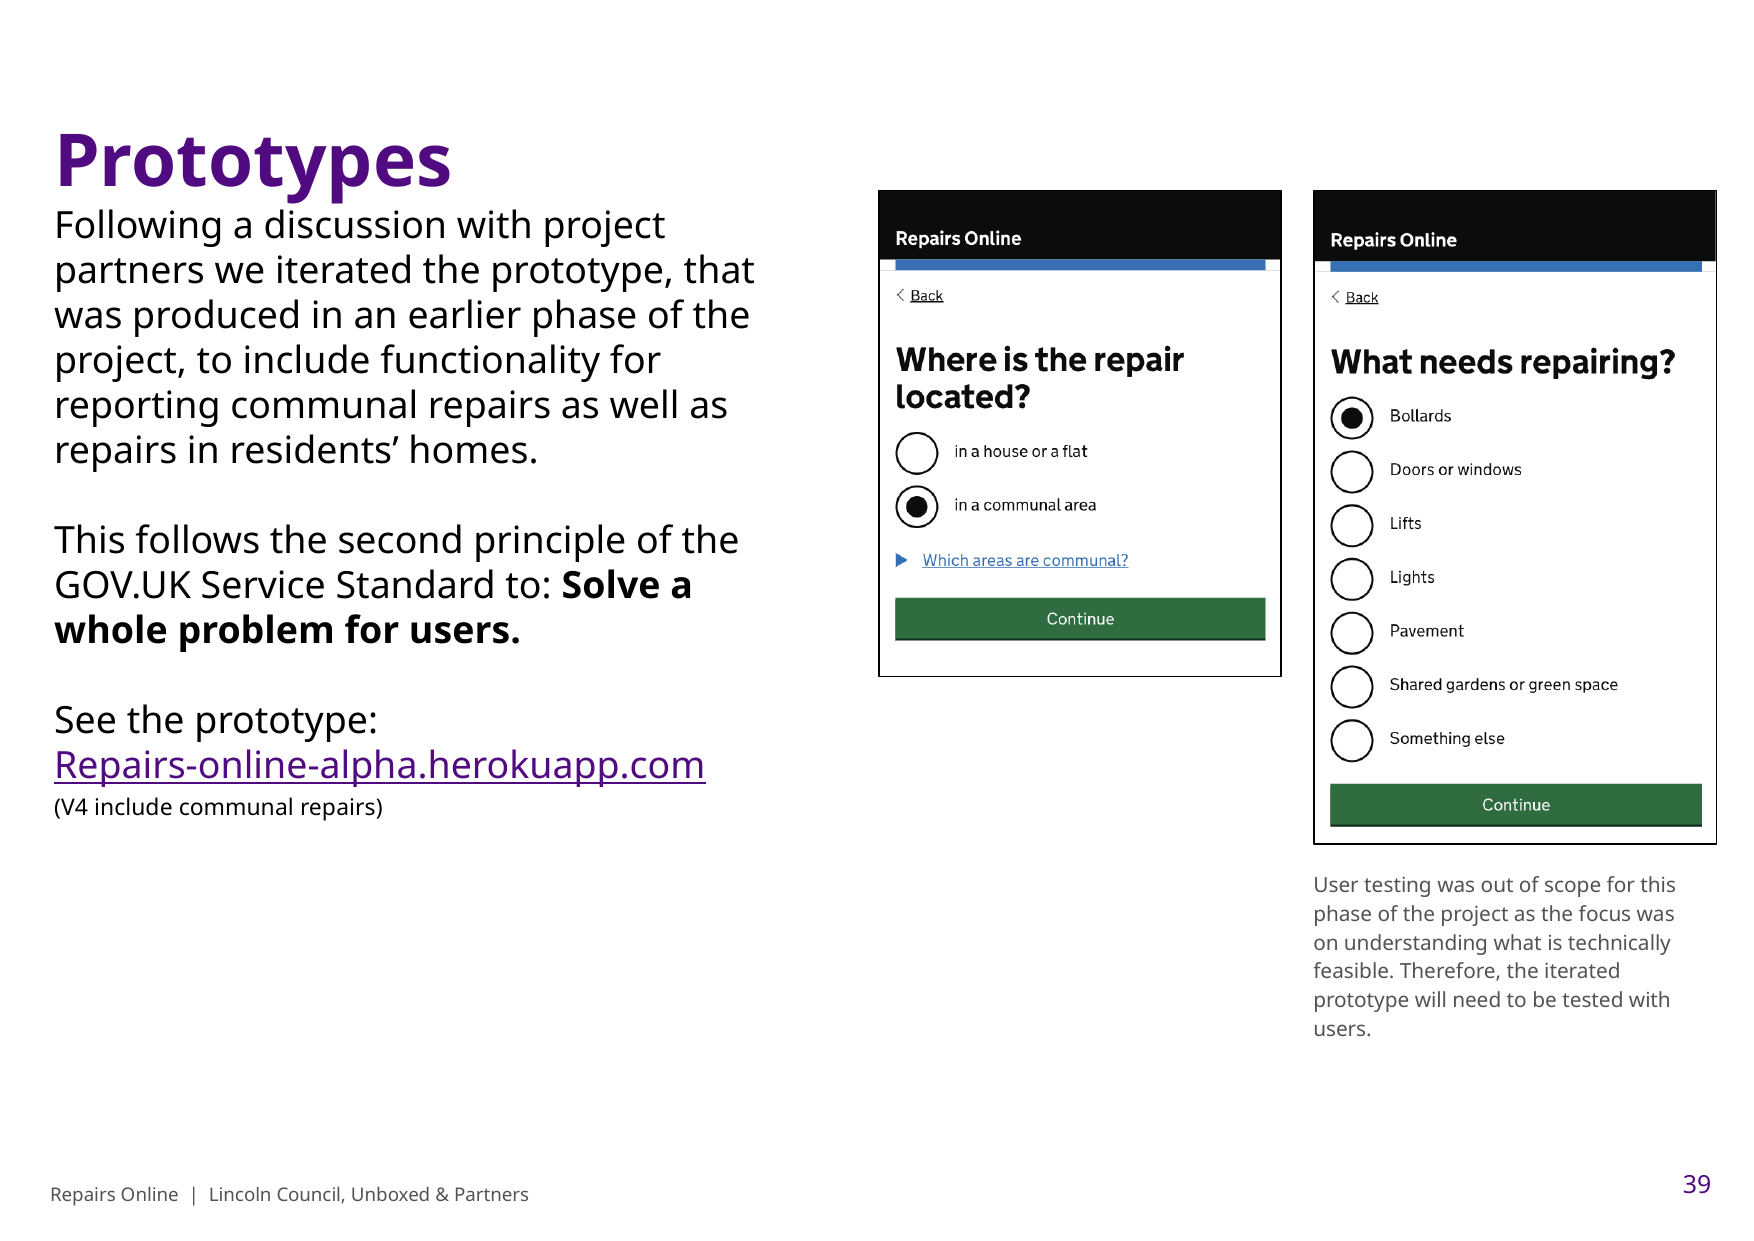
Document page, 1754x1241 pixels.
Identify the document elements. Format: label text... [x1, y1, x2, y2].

picture [879, 191, 1281, 676]
text_box User testing was out of scope for this phase of the project as the focus was on understanding what is technically feasible. Therefore, the iterated prototype will need to be tested with users. [1298, 853, 1700, 941]
picture [1314, 191, 1716, 844]
slide_number <number> [1625, 1138, 1731, 1234]
title Prototypes Following a discussion with project partners we iterated the prototype, that was produced in an earlier phase of the project, to include functionality for reporting communal repairs as well as repairs in residents’ homes. This follows the second principle of the GOV.UK Service Standard to: Solve a whole problem for users. See the prototype: Repairs-online-alpha.herokuapp.com (V4 include communal repairs) [35, 94, 832, 1074]
